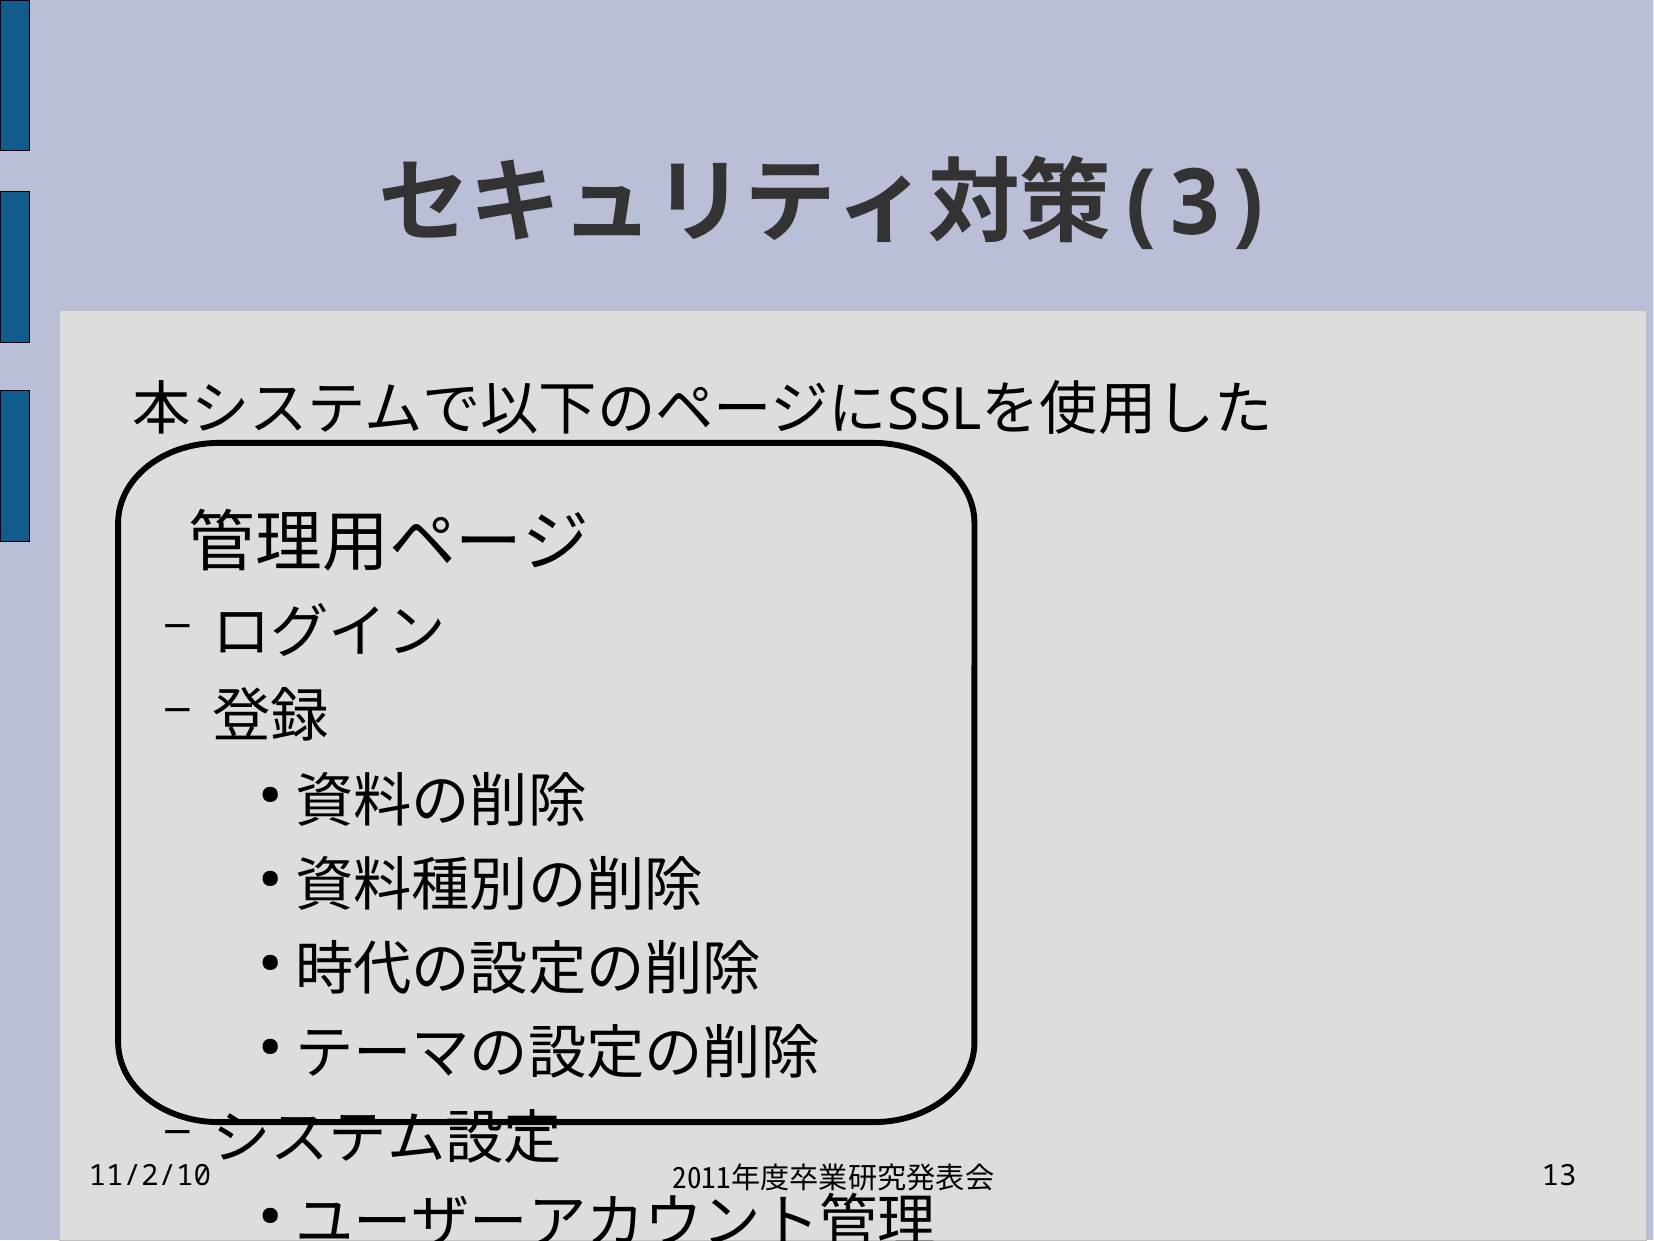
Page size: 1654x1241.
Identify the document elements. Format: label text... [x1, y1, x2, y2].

title セキュリティ対策(3) [121, 91, 1534, 299]
list 管理用ページ ログイン 登録 資料の削除 資料種別の削除 時代の設定の削除 テーマの設定の削除 システム設定 ユーザーアカウント管理 [118, 488, 1531, 1241]
text_box 本システムで以下のページにSSLを使用した [118, 354, 1289, 432]
text_box [118, 442, 975, 1123]
